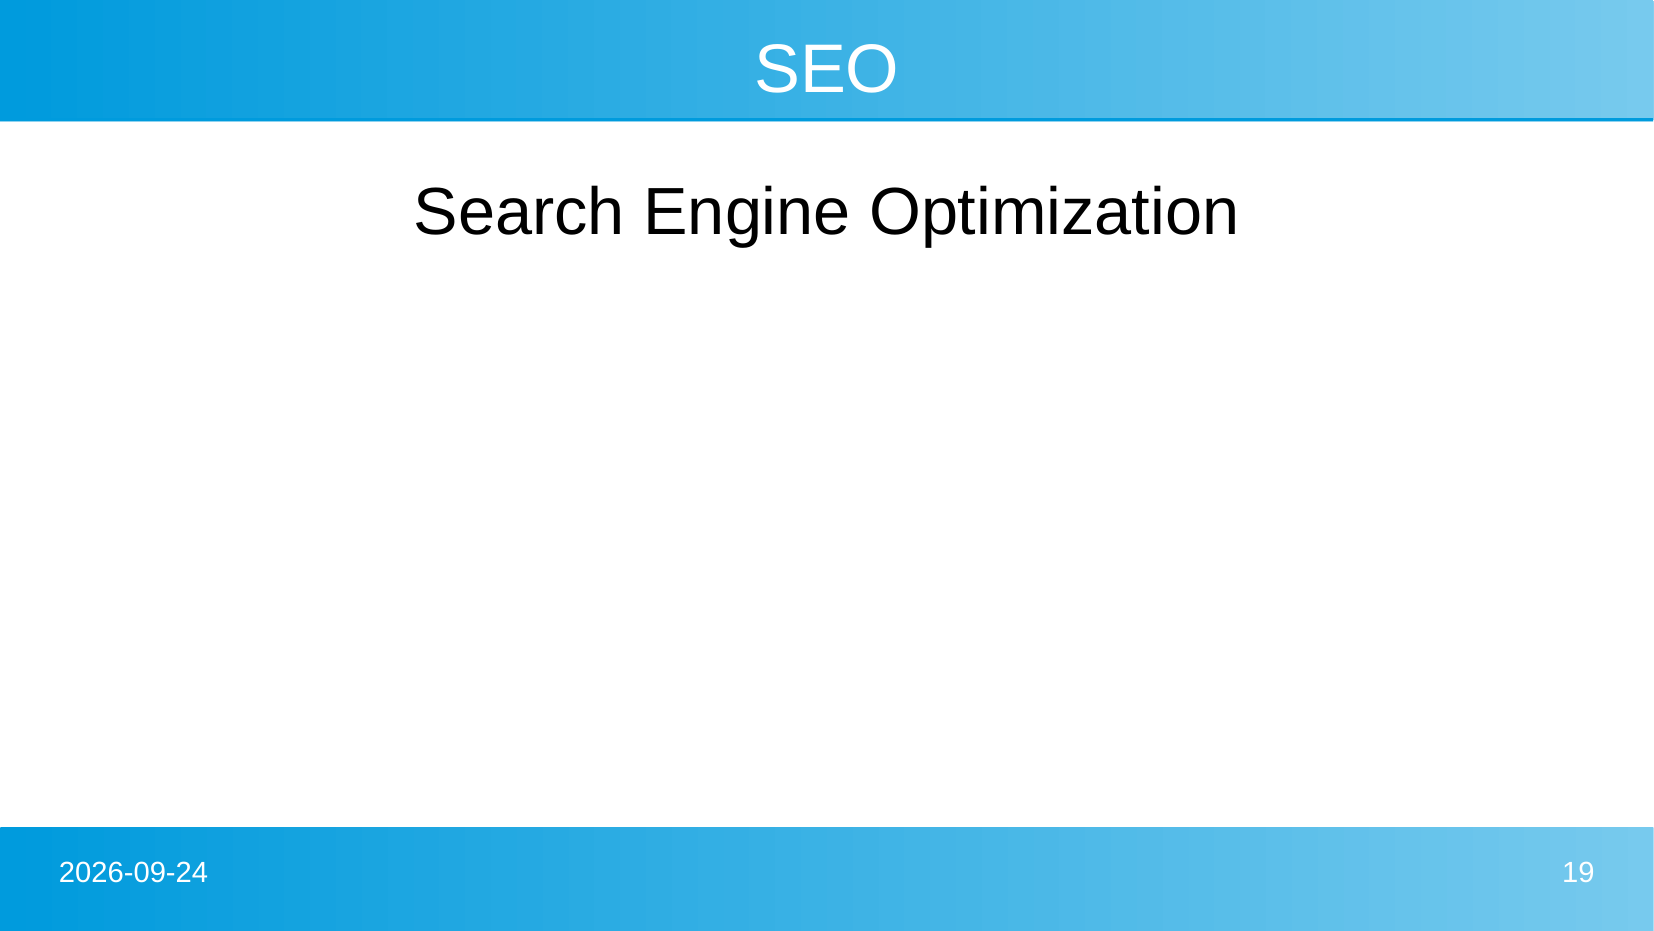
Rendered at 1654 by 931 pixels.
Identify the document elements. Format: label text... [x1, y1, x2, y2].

subtitle Search Engine Optimization [59, 29, 1595, 394]
